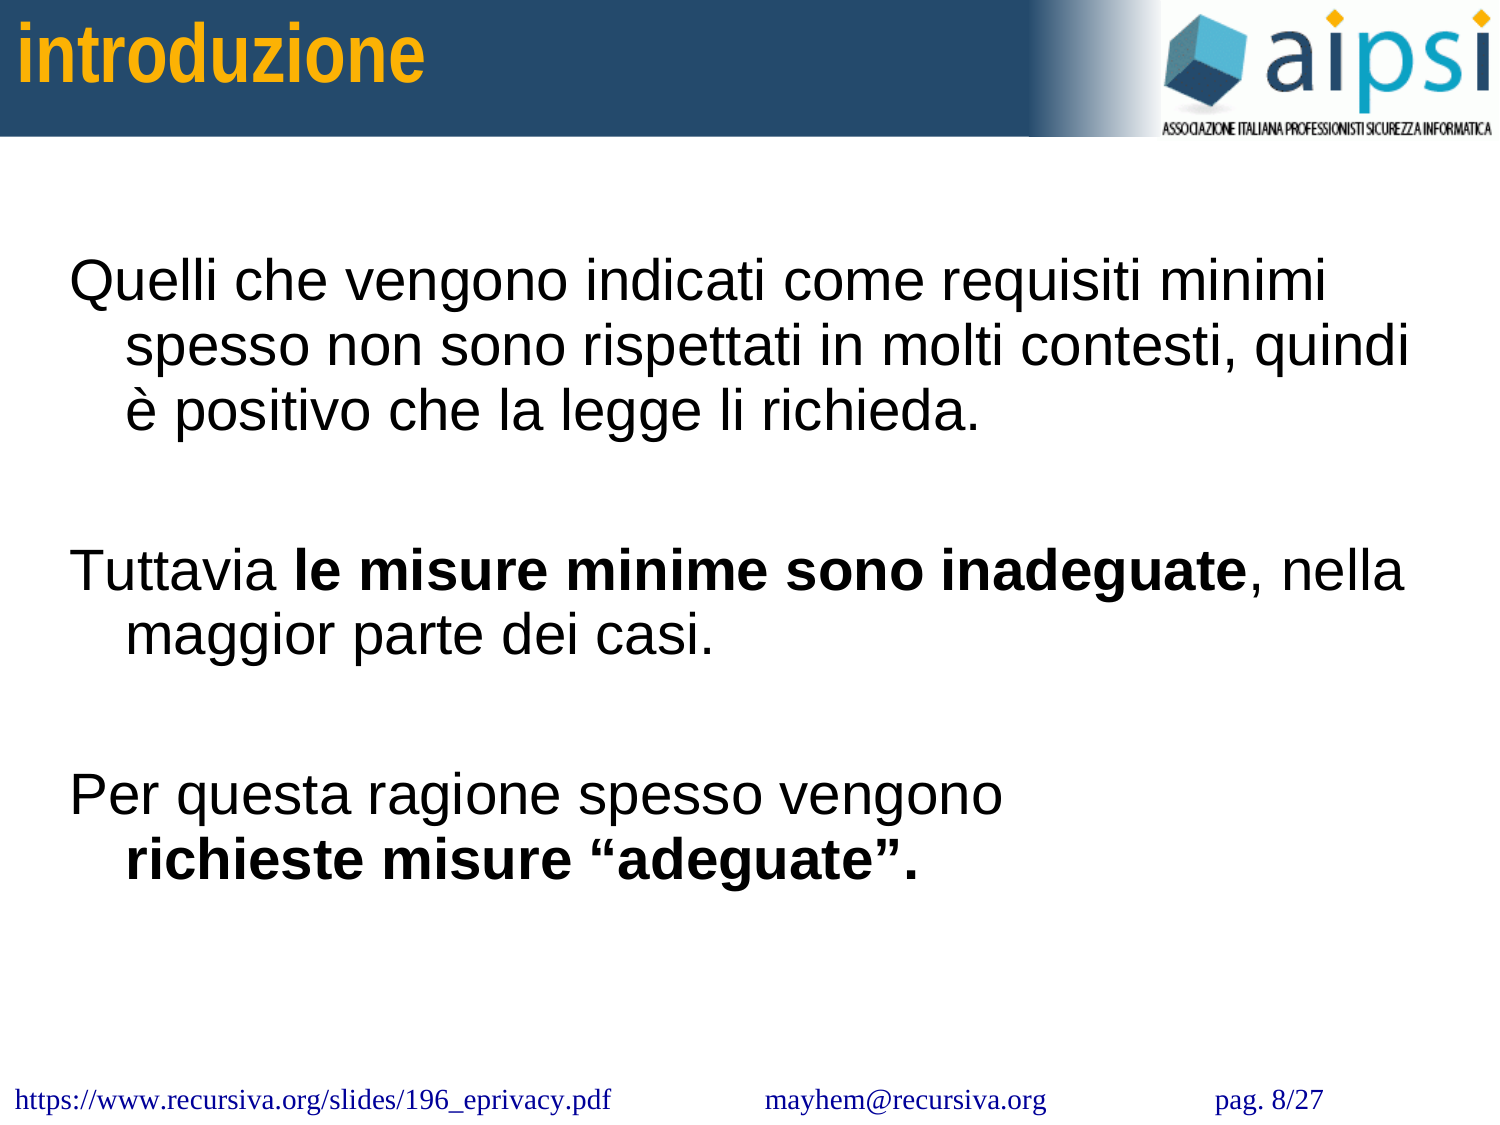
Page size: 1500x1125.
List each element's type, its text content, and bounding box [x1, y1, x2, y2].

list Quelli che vengono indicati come requisiti minimi spesso non sono rispettati in molti contesti, quindi è positivo che la legge li richieda. Tuttavia le misure minime sono inadeguate, nella maggior parte dei casi. Per questa ragione spesso vengono richieste misure “adeguate”. [69, 248, 1420, 991]
picture [1157, 0, 1499, 141]
title introduzione [16, 0, 1116, 141]
